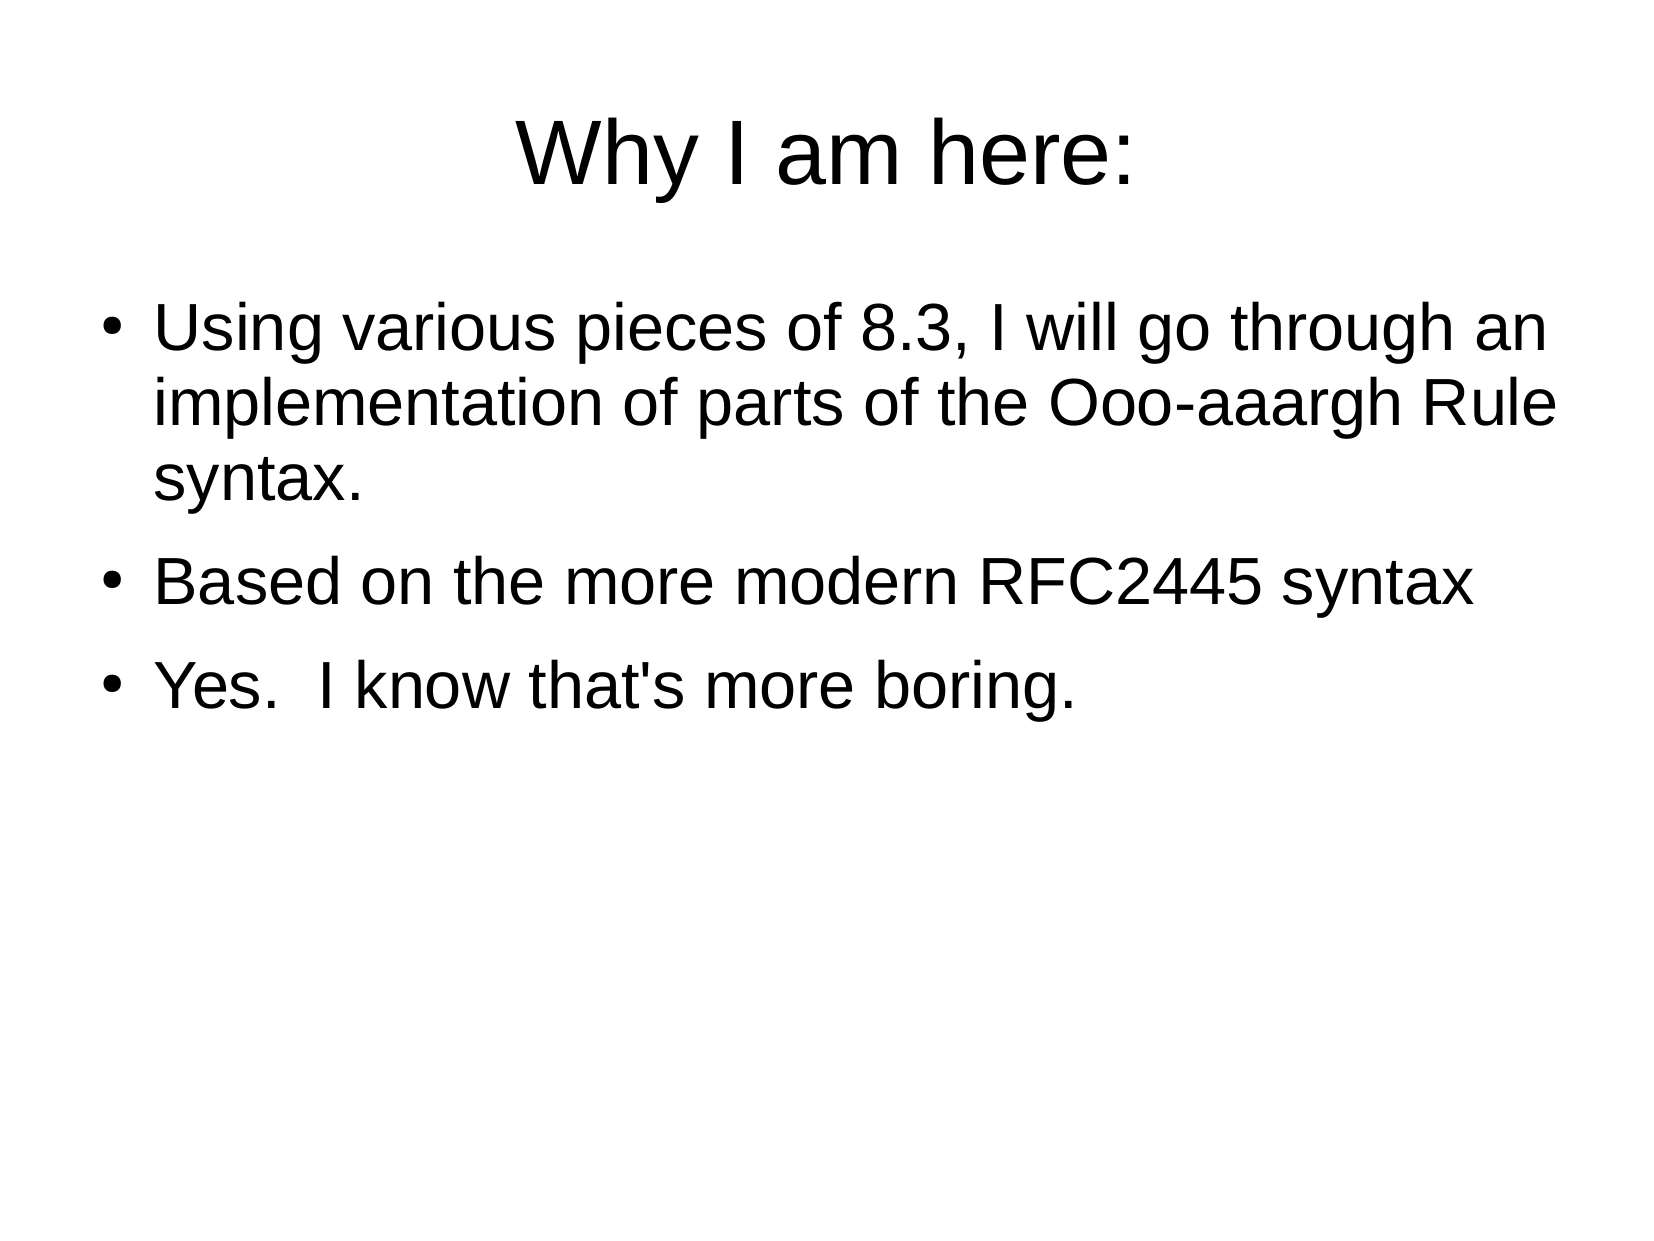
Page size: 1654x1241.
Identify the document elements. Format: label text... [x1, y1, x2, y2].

list Using various pieces of 8.3, I will go through an implementation of parts of the Ooo-aaargh Rule syntax. Based on the more modern RFC2445 syntax Yes. I know that's more boring. [82, 290, 1571, 1094]
title Why I am here: [82, 56, 1571, 250]
